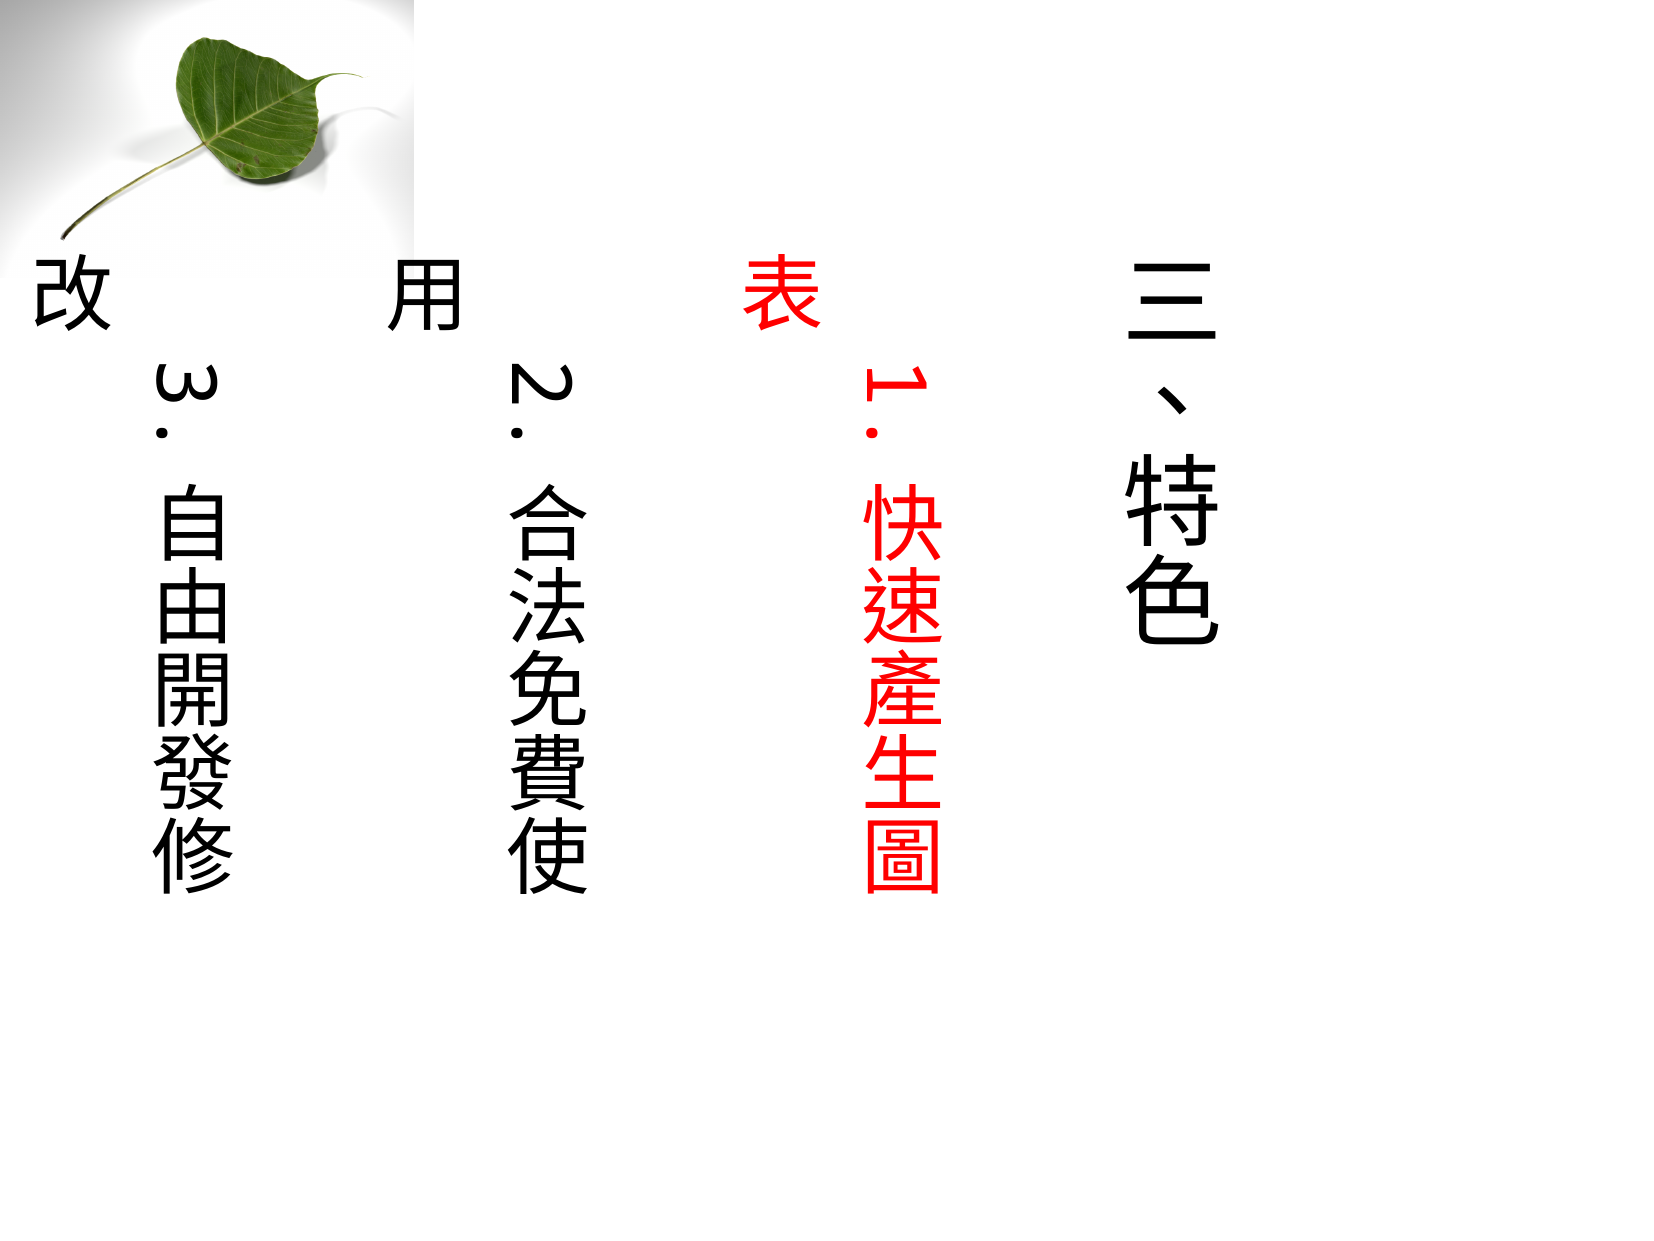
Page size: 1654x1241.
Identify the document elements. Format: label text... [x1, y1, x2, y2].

picture [0, 0, 414, 278]
text_box 三、特色 1.快速產生圖表 2.合法免費使用 3.自由開發修改 [463, 236, 1252, 975]
picture [404, 266, 414, 278]
